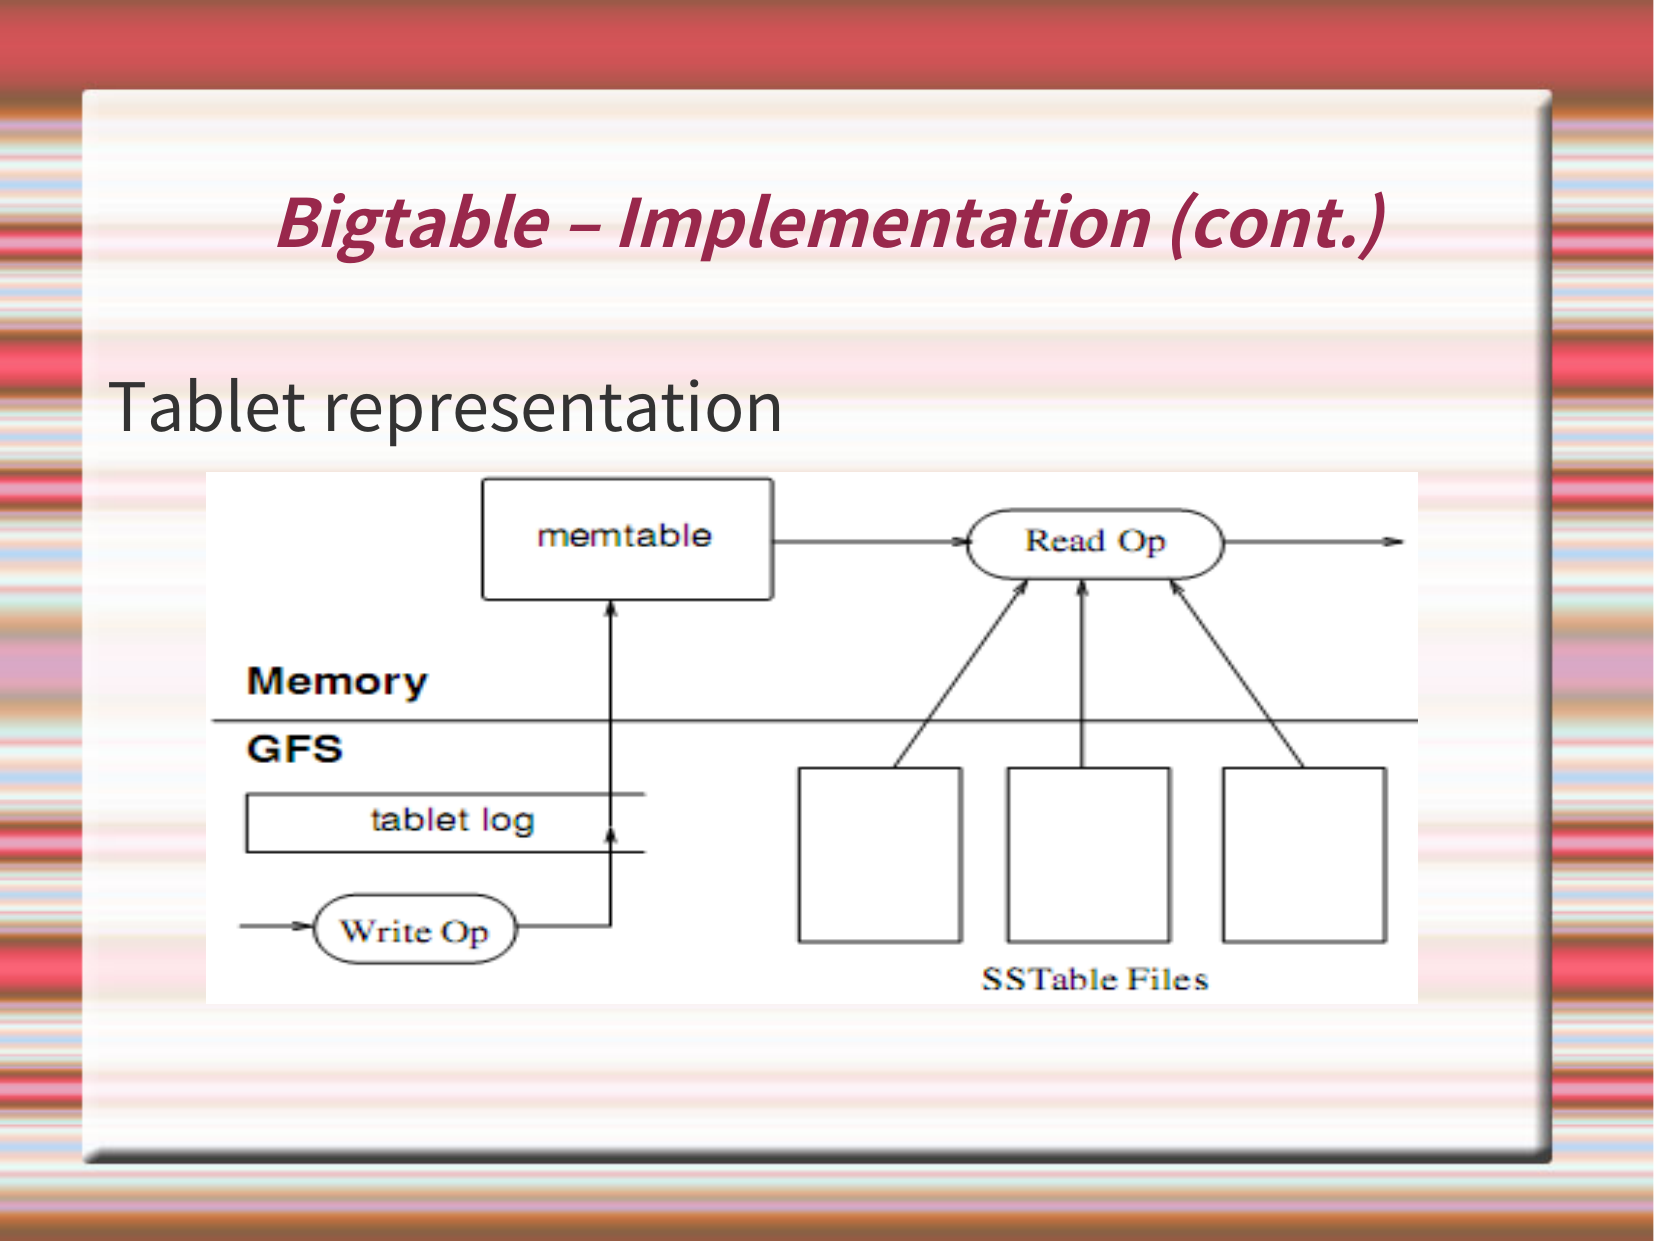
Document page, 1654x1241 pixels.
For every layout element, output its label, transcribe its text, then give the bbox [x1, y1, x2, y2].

picture [0, 0, 1654, 1241]
title Bigtable – Implementation (cont.) [121, 114, 1534, 322]
list Tablet representation [95, 354, 1477, 1136]
